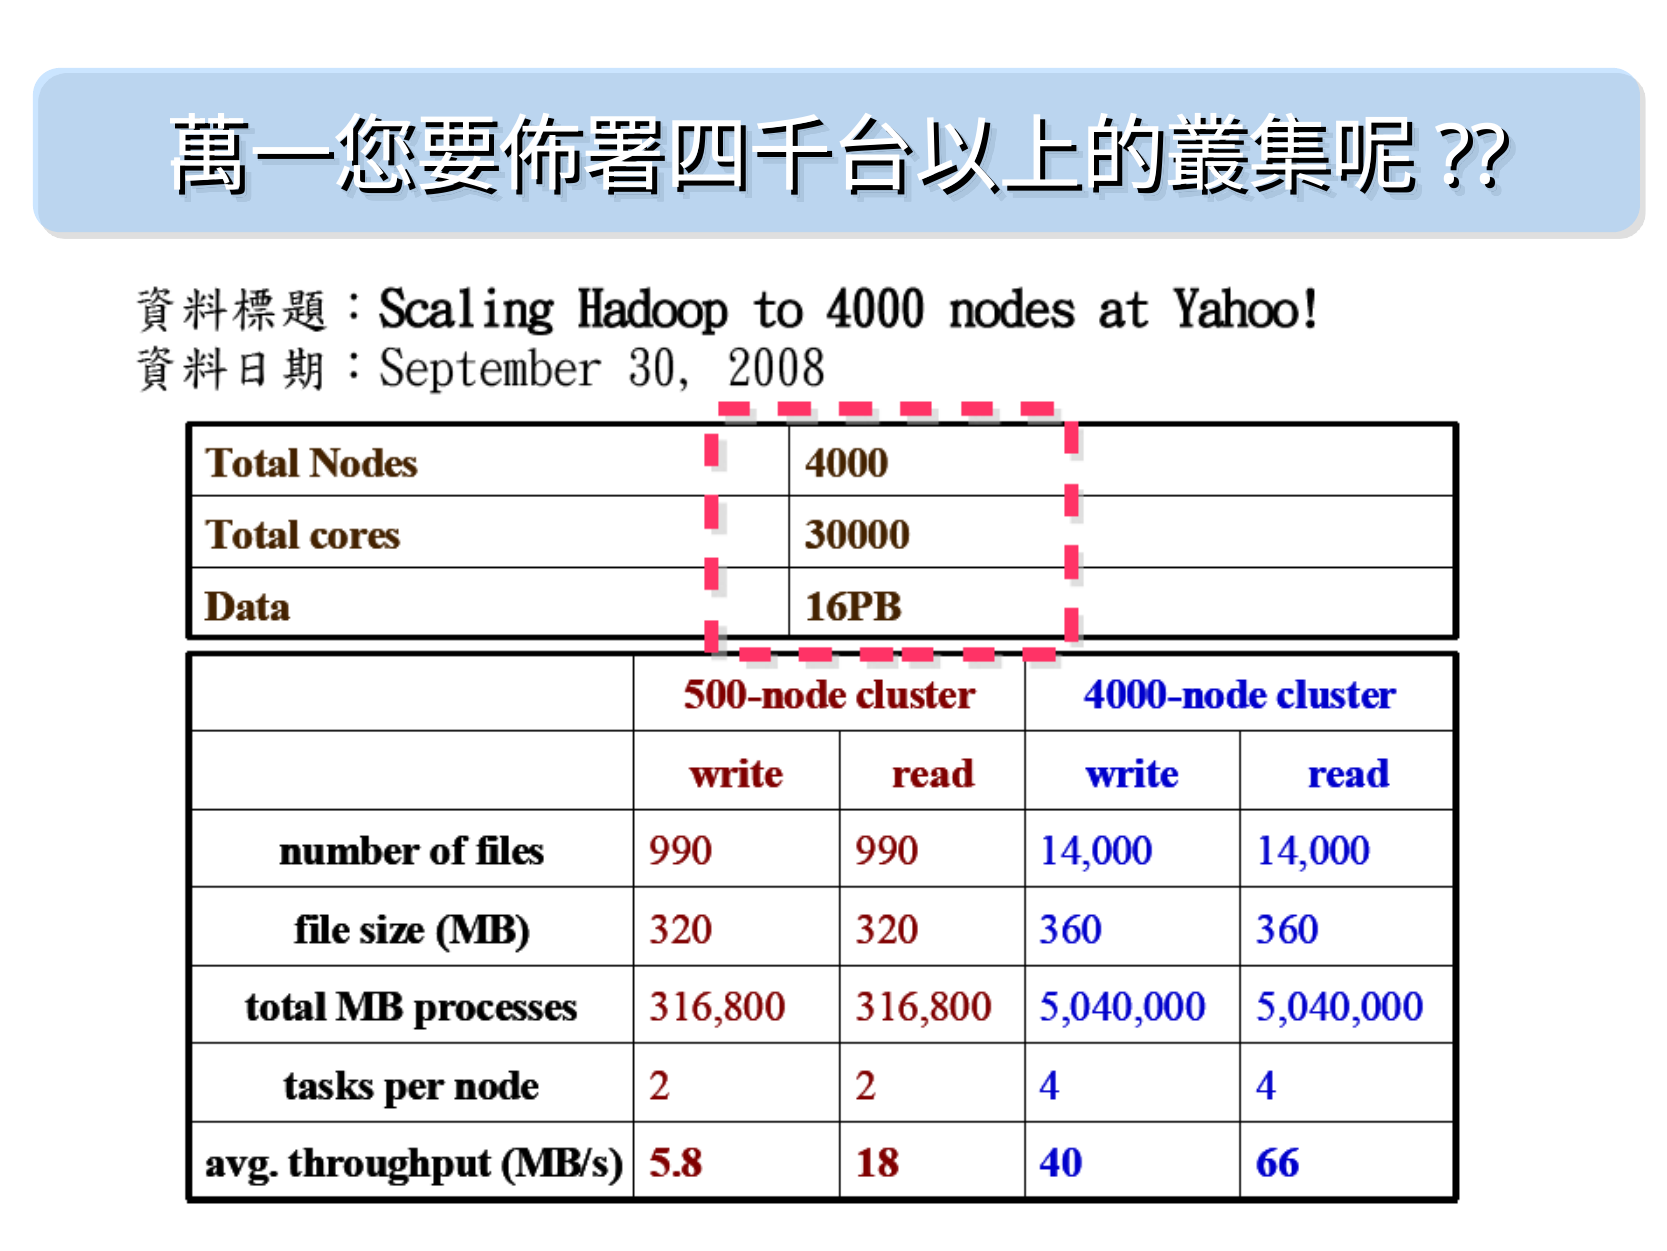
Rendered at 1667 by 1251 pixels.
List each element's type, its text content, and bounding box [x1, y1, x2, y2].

text_box 萬一您要佈署四千台以上的叢集呢?? [32, 67, 1640, 233]
picture [100, 253, 1500, 1220]
